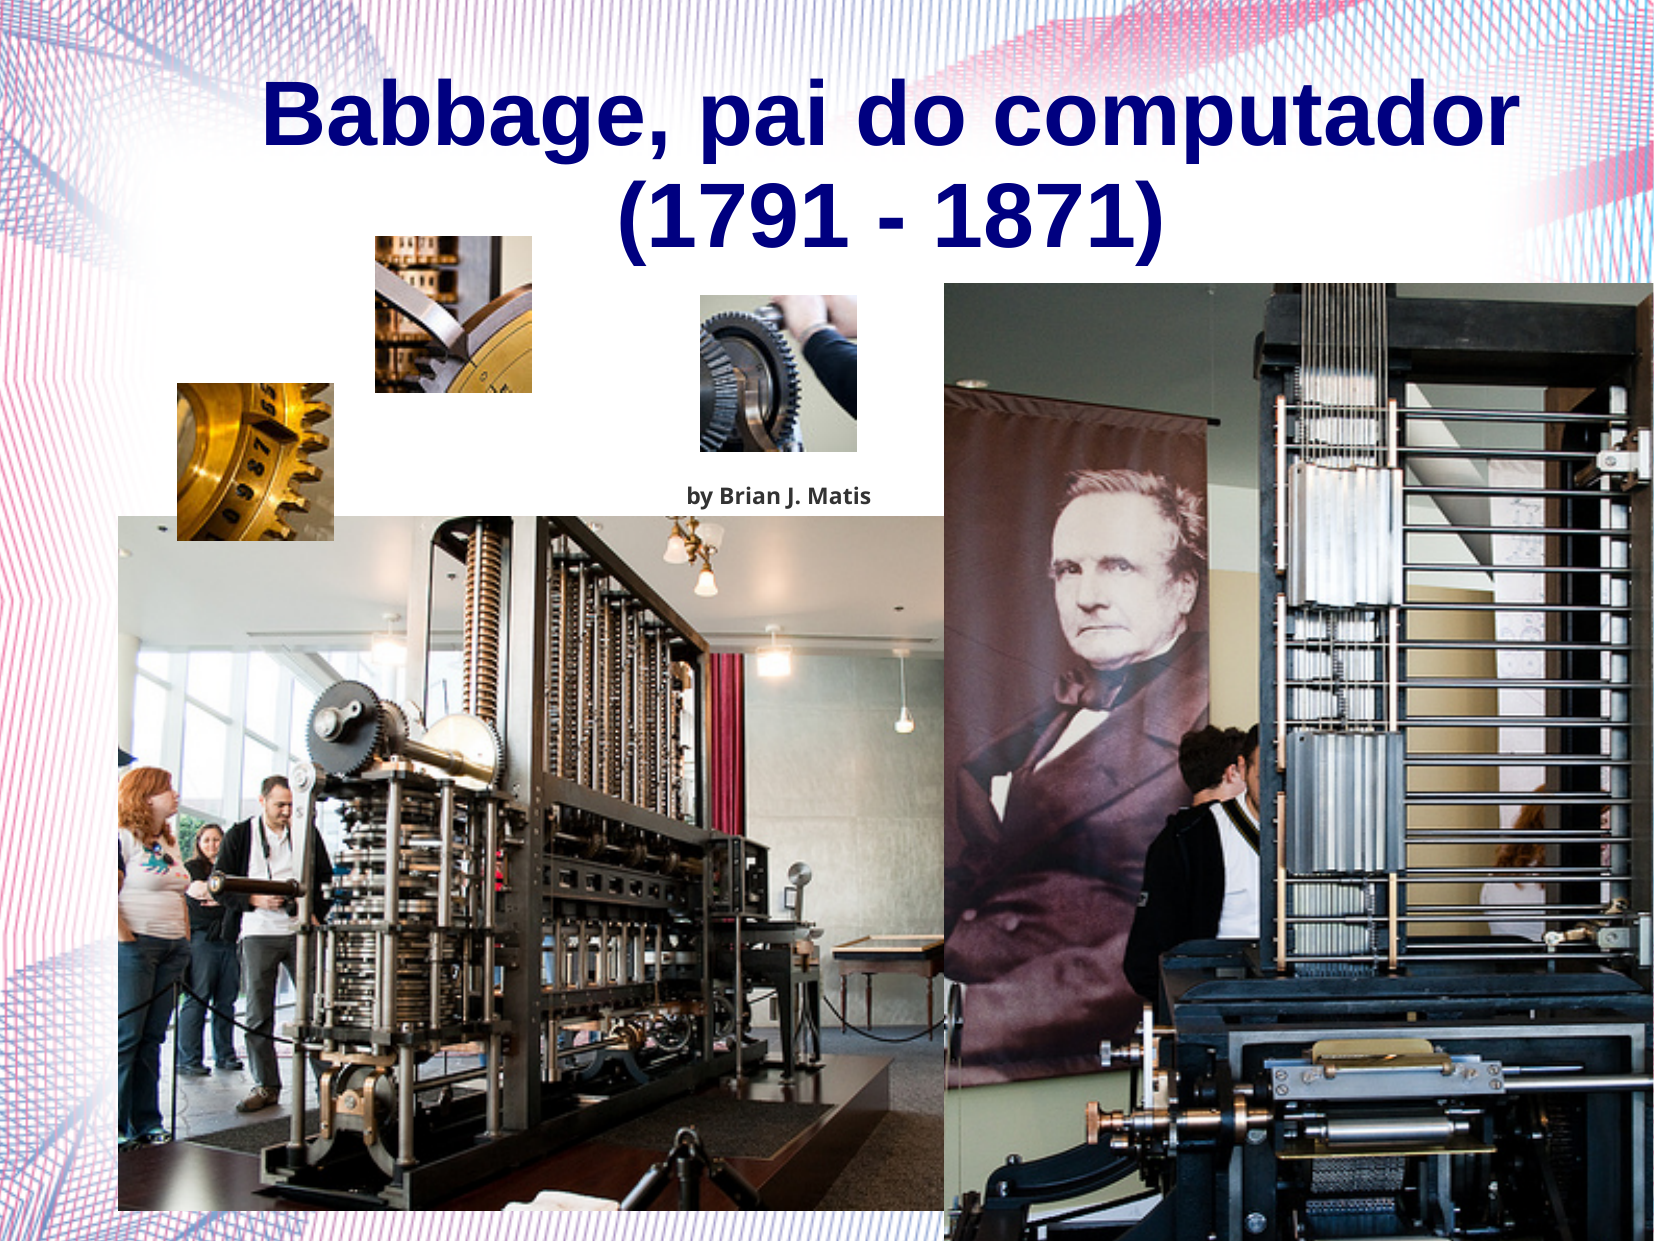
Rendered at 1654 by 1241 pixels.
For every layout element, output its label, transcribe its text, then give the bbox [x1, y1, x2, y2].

picture [0, 0, 1654, 1241]
title Babbage, pai do computador (1791 - 1871) [112, 62, 1601, 268]
text_box by Brian J. Matis [671, 472, 944, 530]
